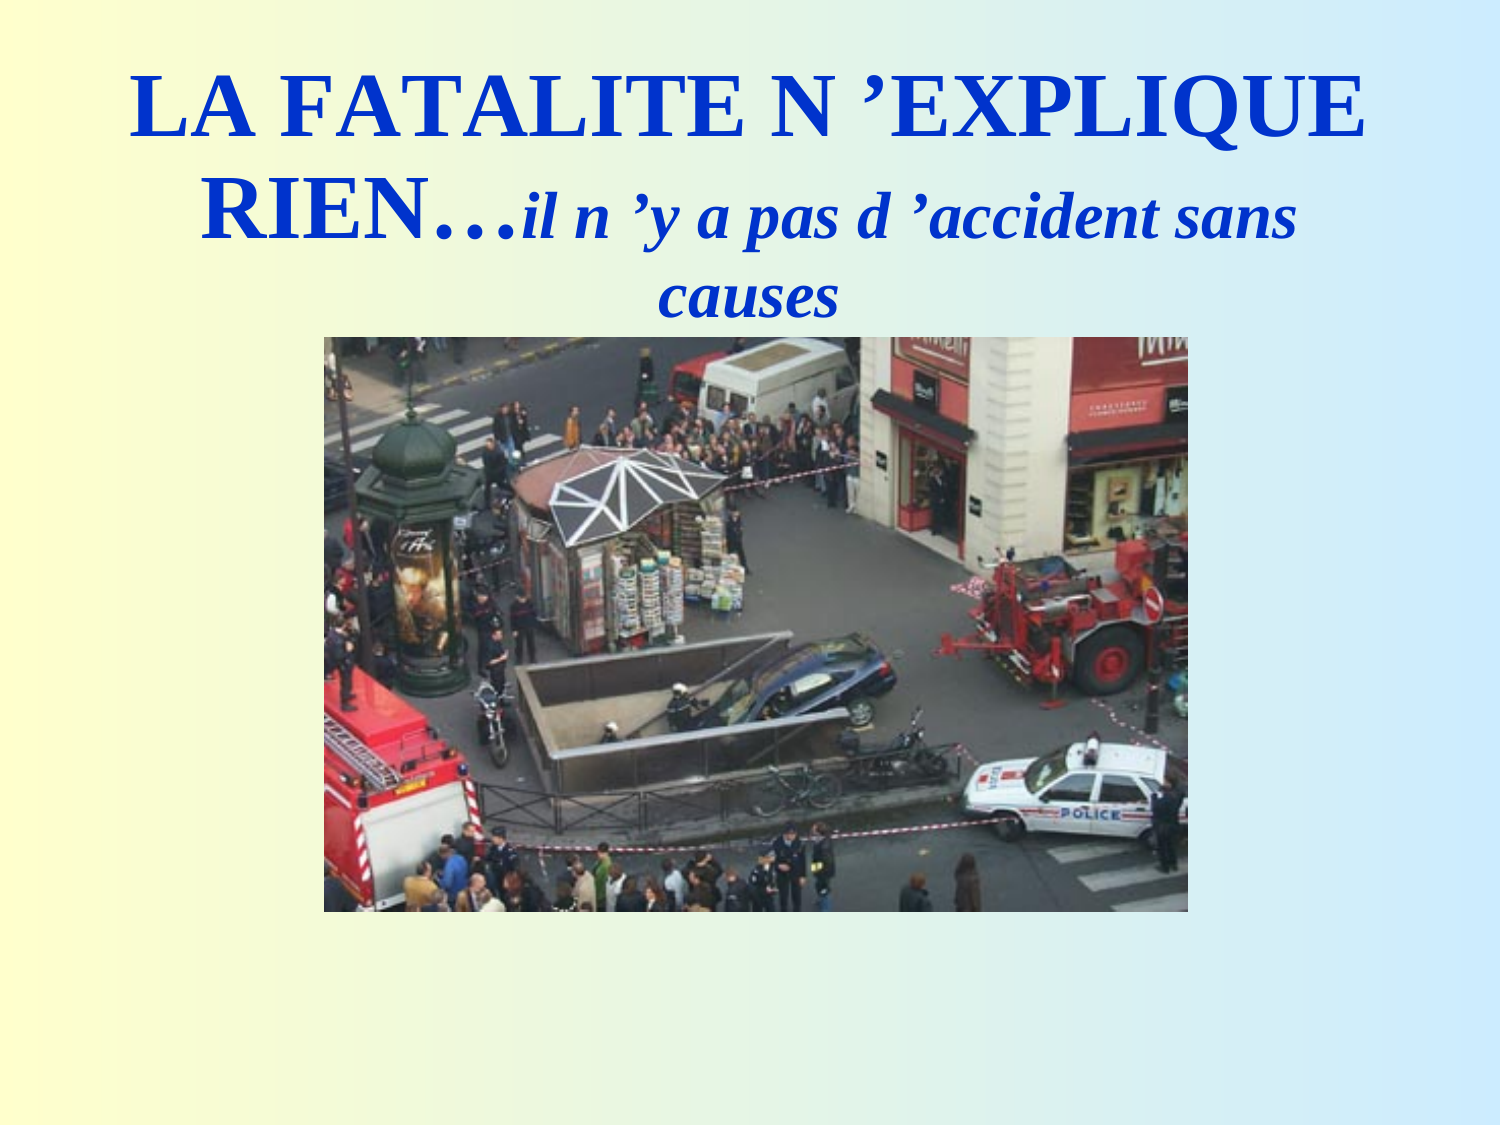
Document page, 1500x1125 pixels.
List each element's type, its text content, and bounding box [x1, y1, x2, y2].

title LA FATALITE N ’EXPLIQUE RIEN…il n ’y a pas d ’accident sans causes [112, 36, 1388, 352]
picture [324, 337, 1188, 912]
